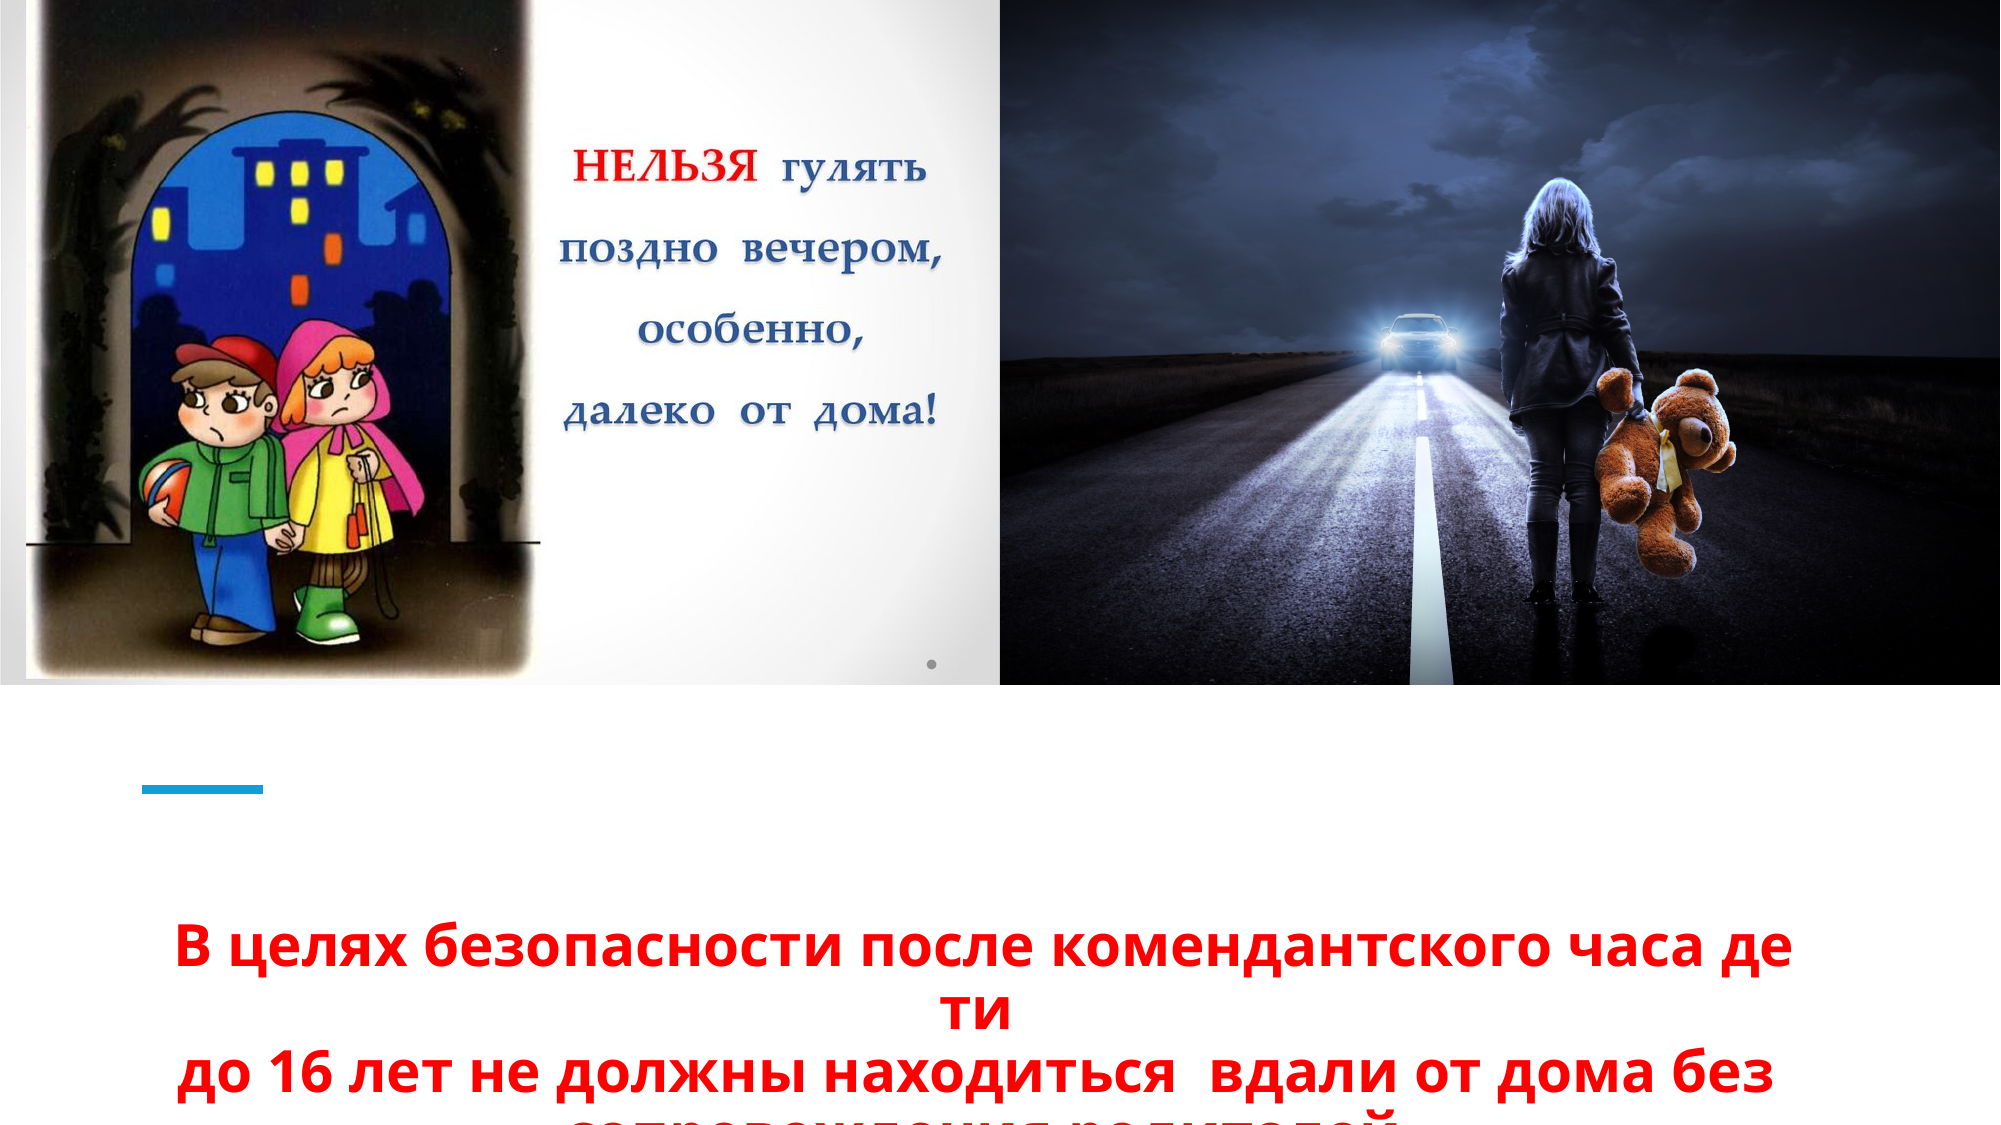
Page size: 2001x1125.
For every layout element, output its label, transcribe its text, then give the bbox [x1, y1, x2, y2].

title В целях безопасности после комендантского часа дети до 16 лет не должны находиться вдали от дома без сопровождения родителей [154, 908, 1814, 1007]
picture [0, 0, 2000, 685]
